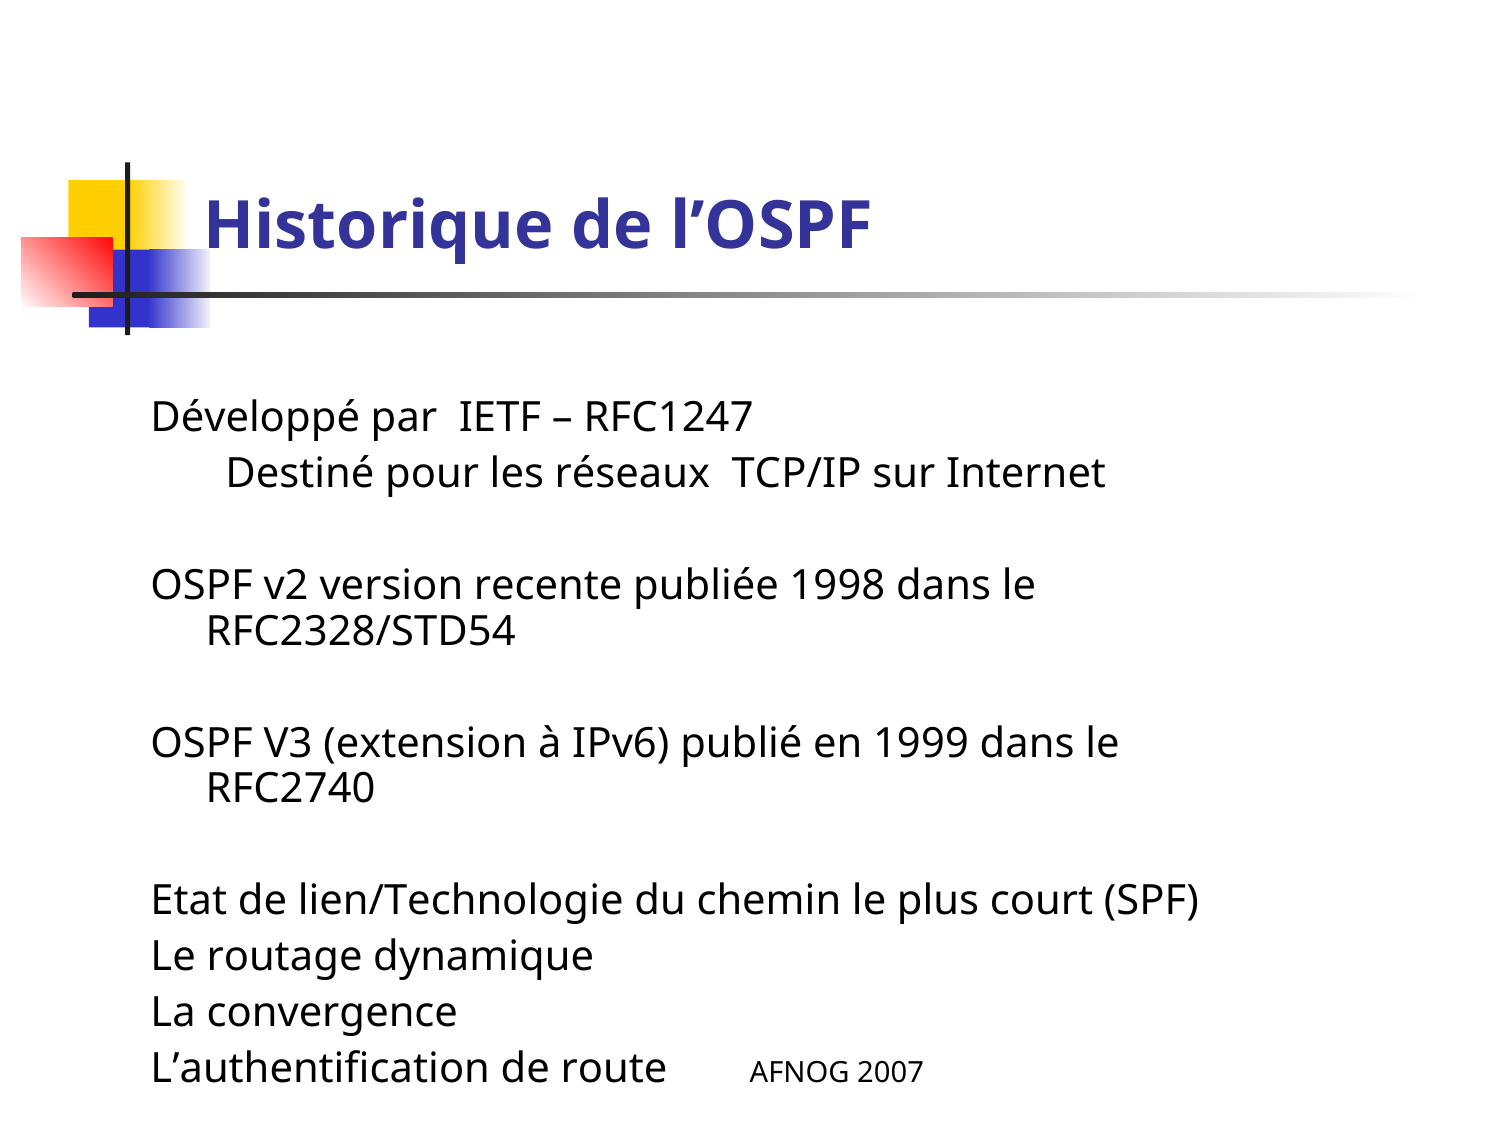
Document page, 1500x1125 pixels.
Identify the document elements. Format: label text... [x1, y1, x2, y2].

list Développé par IETF – RFC1247 Destiné pour les réseaux TCP/IP sur Internet OSPF v2 version recente publiée 1998 dans le RFC2328/STD54 OSPF V3 (extension à IPv6) publié en 1999 dans le RFC2740 Etat de lien/Technologie du chemin le plus court (SPF) Le routage dynamique La convergence L’authentification de route [135, 326, 1307, 1095]
title Historique de l’OSPF [188, 35, 1468, 276]
